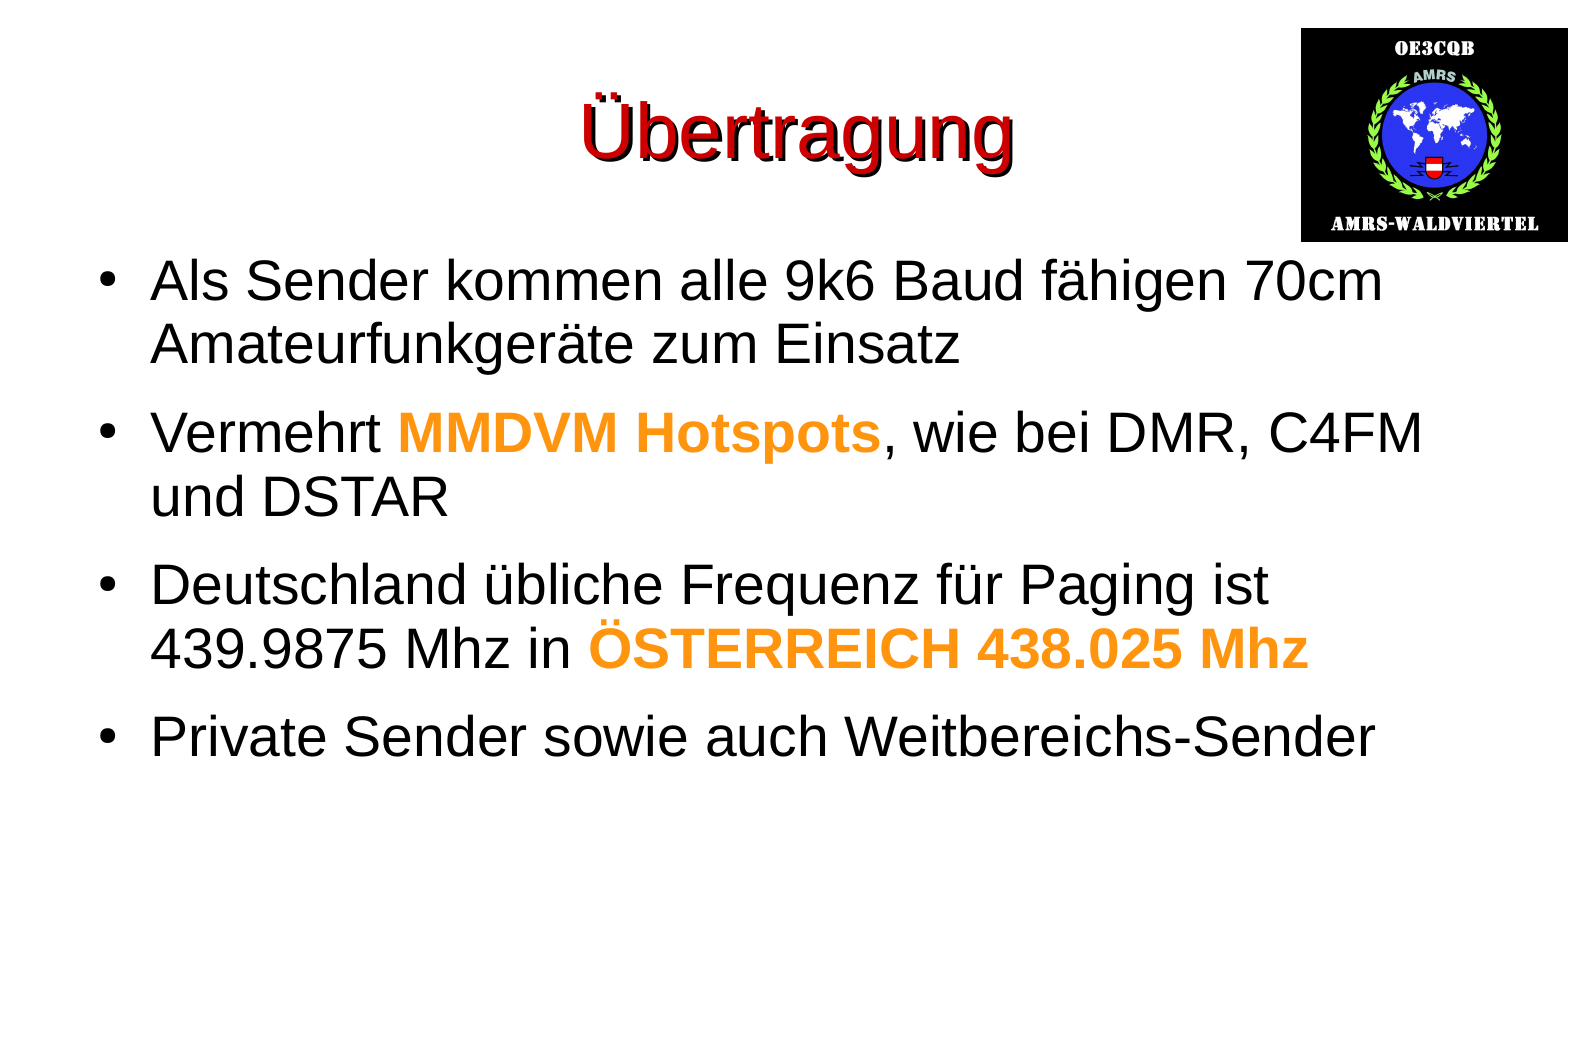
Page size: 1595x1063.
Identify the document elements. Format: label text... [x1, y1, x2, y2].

picture [1301, 28, 1568, 242]
title Übertragung [79, 42, 1515, 220]
list Als Sender kommen alle 9k6 Baud fähigen 70cm Amateurfunkgeräte zum Einsatz Vermehrt MMDVM Hotspots, wie bei DMR, C4FM und DSTAR Deutschland übliche Frequenz für Paging ist 439.9875 Mhz in ÖSTERREICH 438.025 Mhz Private Sender sowie auch Weitbereichs-Sender [79, 248, 1515, 951]
